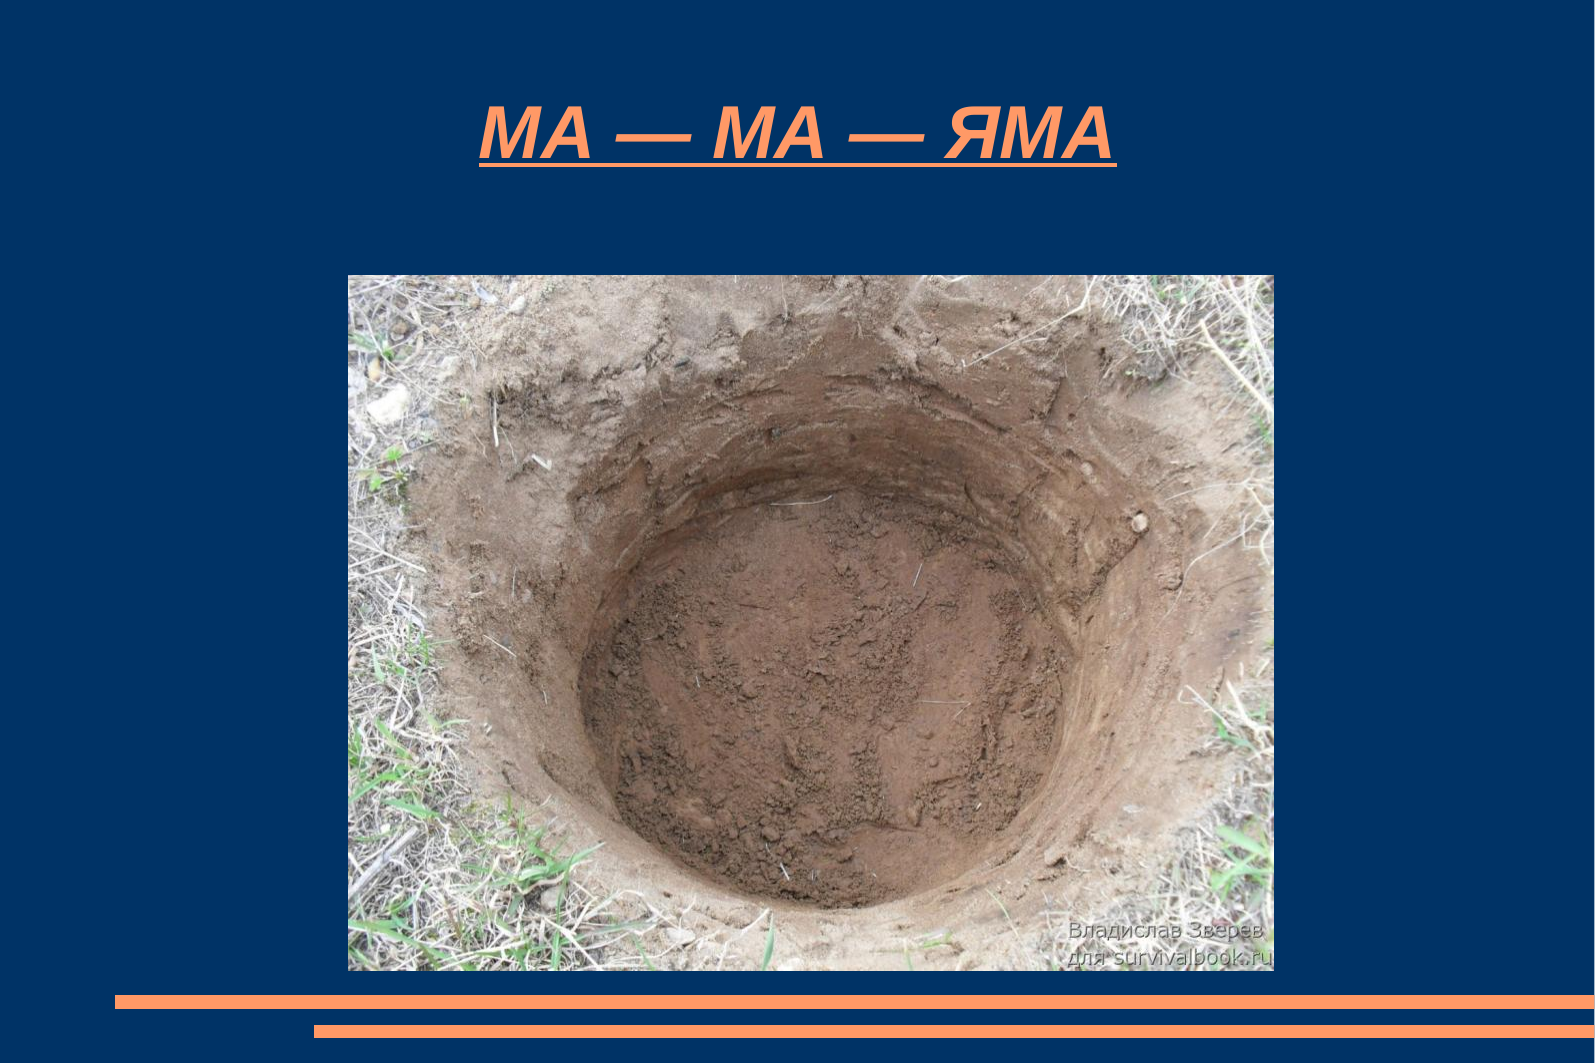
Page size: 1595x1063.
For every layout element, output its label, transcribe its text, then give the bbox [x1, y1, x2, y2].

picture [348, 276, 1274, 971]
title МА — МА — ЯМА [117, 39, 1479, 218]
